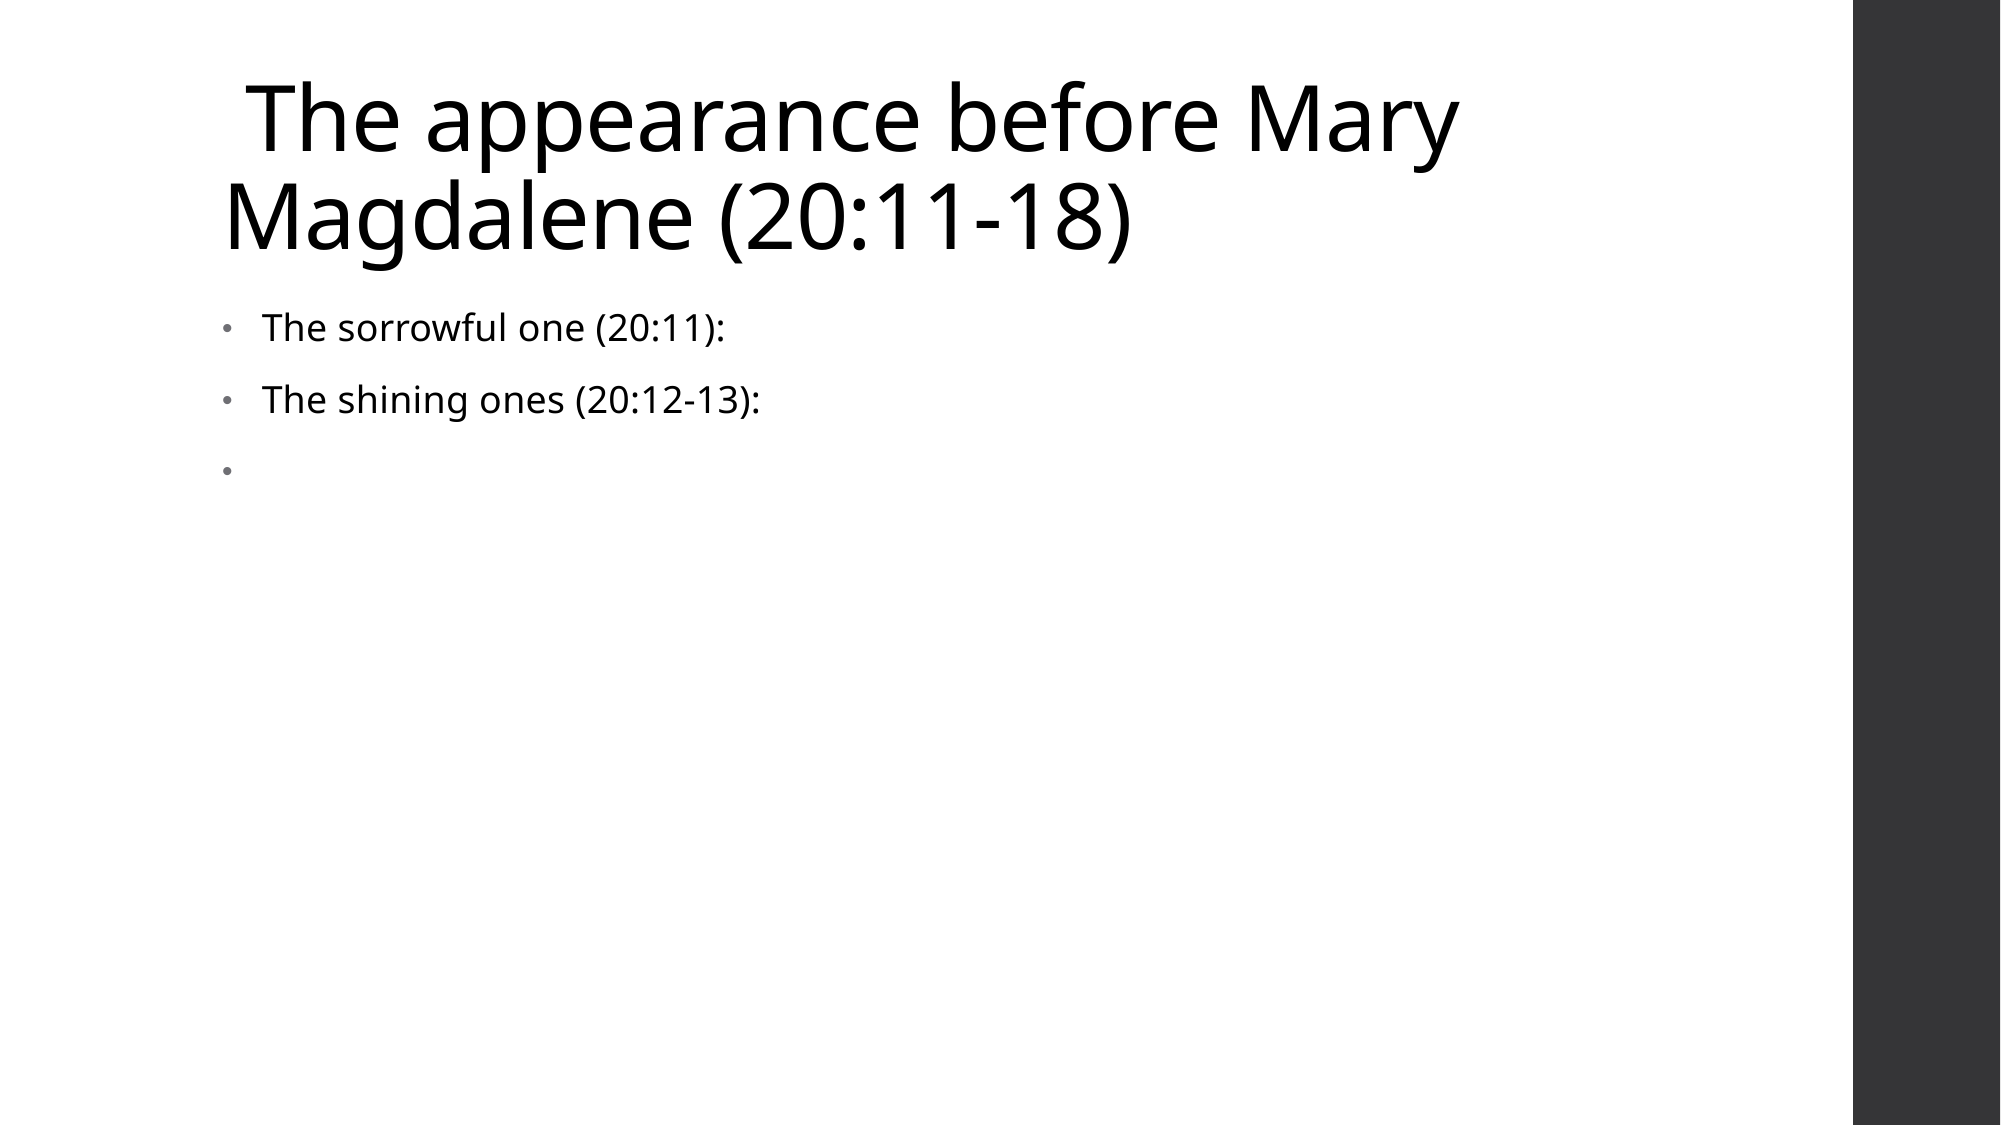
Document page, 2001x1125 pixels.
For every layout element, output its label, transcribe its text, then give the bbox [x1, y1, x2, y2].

title The appearance before Mary Magdalene (20:11-18) [206, 60, 1797, 278]
list The sorrowful one (20:11): The shining ones (20:12-13): [206, 299, 1617, 1014]
